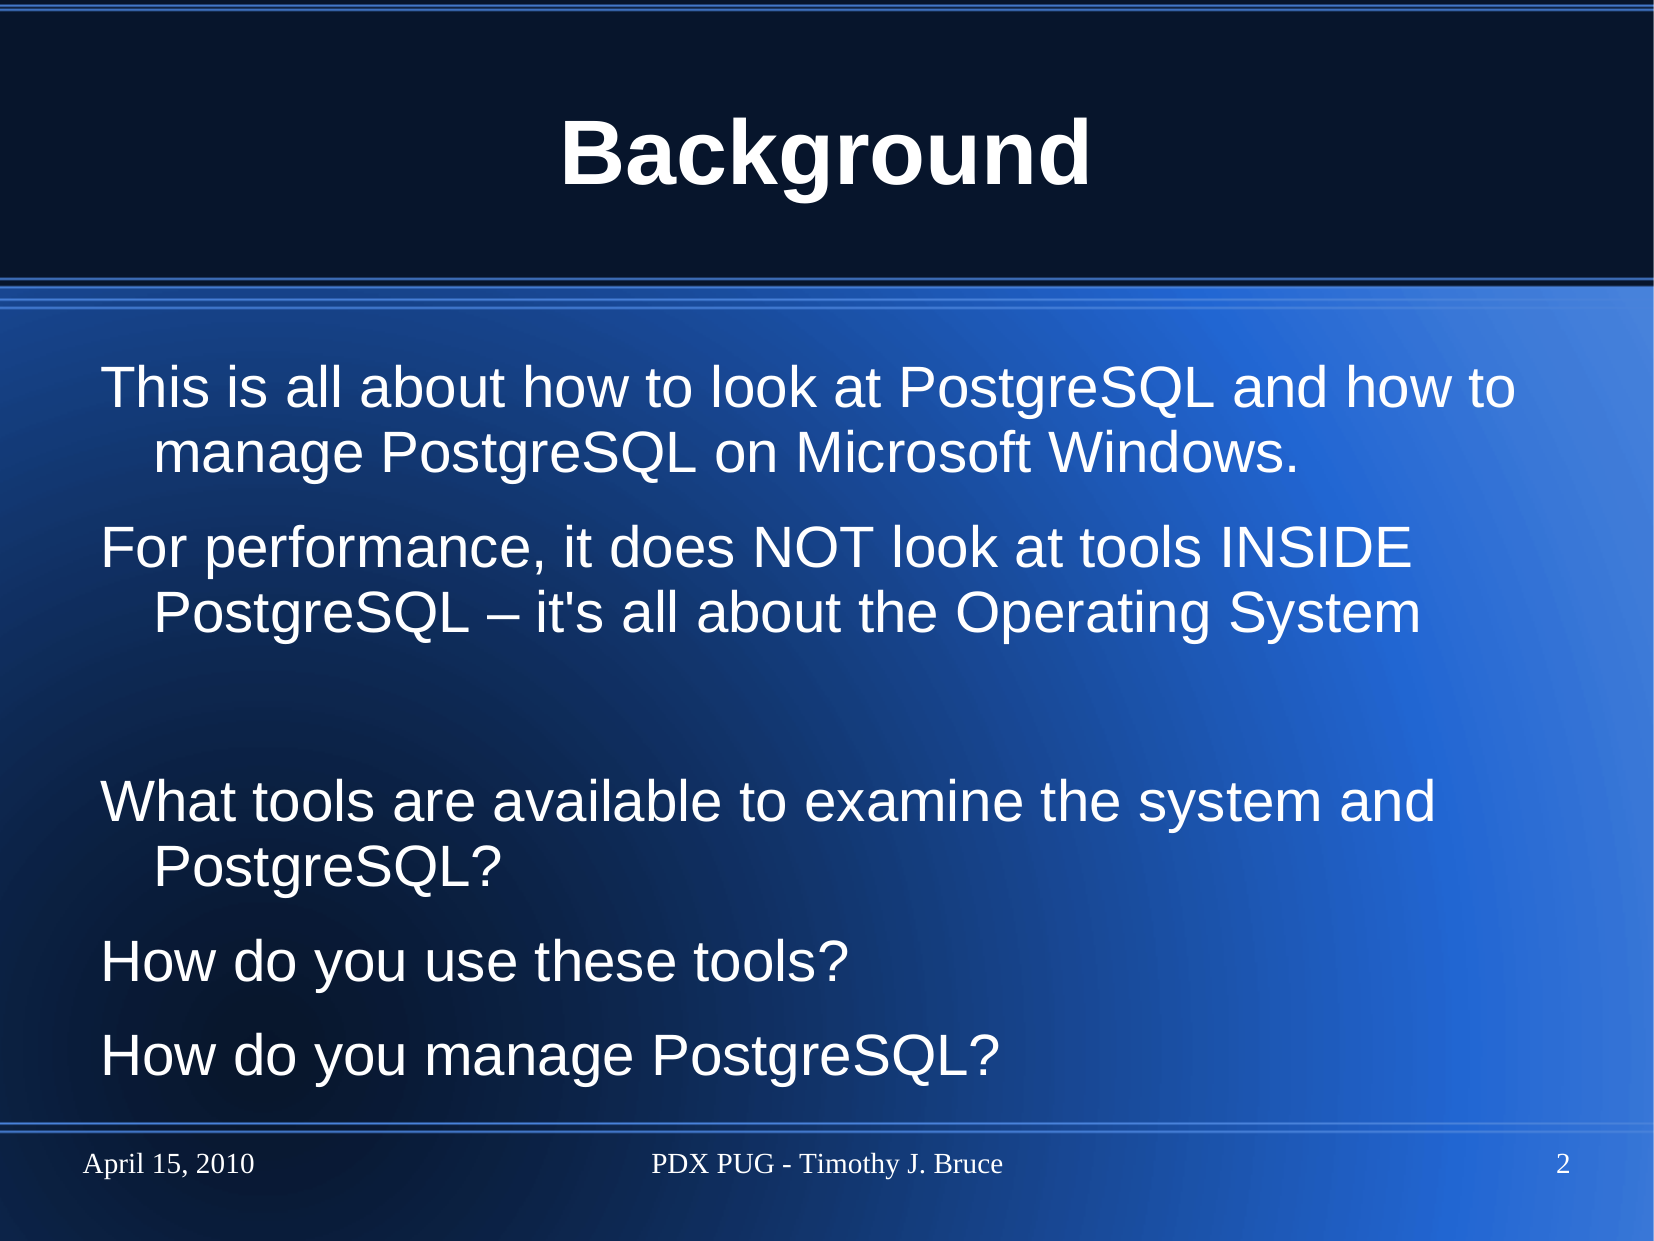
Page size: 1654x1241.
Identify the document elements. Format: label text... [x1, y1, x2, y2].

picture [0, 0, 1654, 1241]
title Background [82, 49, 1571, 257]
list This is all about how to look at PostgreSQL and how to manage PostgreSQL on Microsoft Windows. For performance, it does NOT look at tools INSIDE PostgreSQL – it's all about the Operating System What tools are available to examine the system and PostgreSQL? How do you use these tools? How do you manage PostgreSQL? [82, 355, 1571, 1086]
